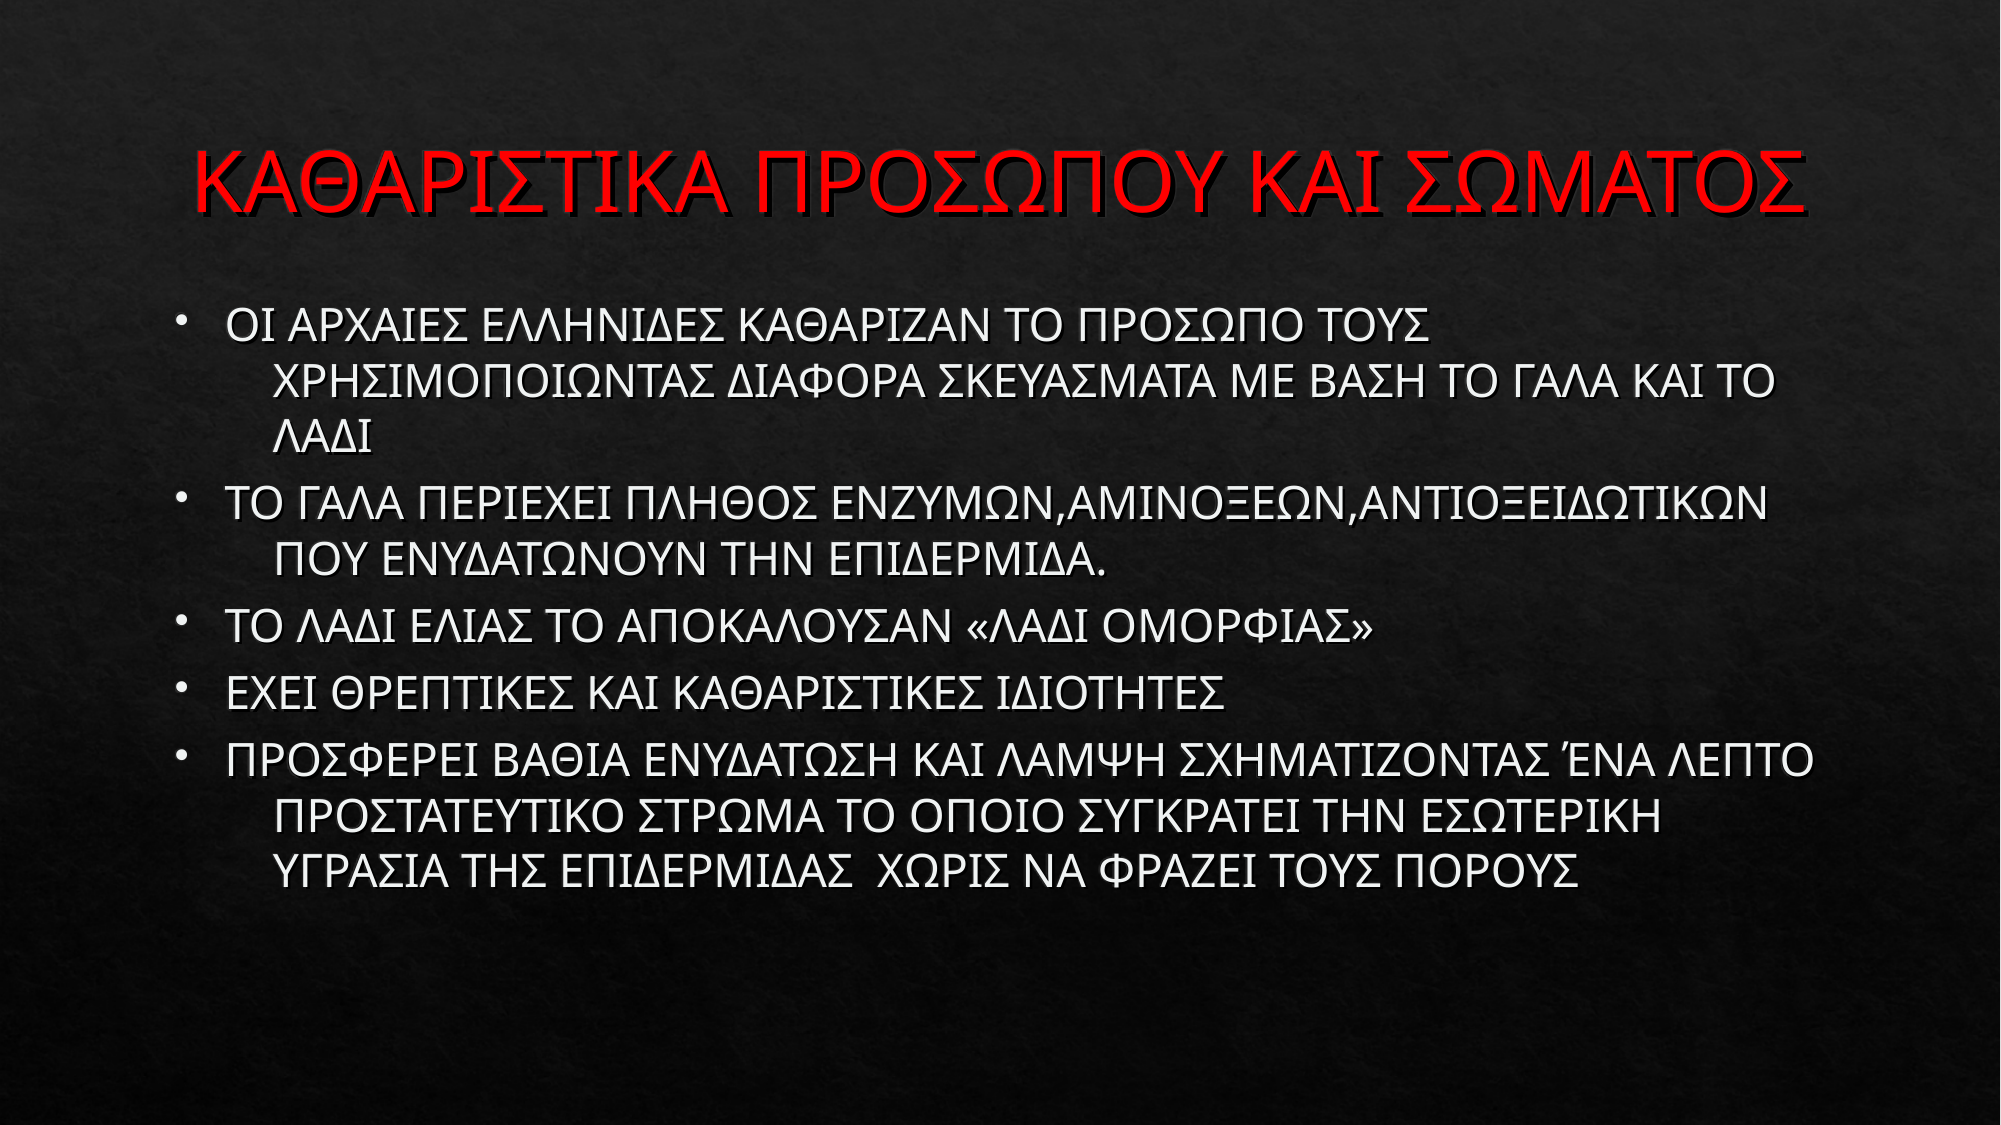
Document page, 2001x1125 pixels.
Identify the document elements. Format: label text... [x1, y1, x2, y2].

title ΚΑΘΑΡΙΣΤΙΚΑ ΠΡΟΣΩΠΟΥ ΚΑΙ ΣΩΜΑΤΟΣ [149, 99, 1849, 270]
list ΟΙ ΑΡΧΑΙΕΣ ΕΛΛΗΝΙΔΕΣ ΚΑΘΑΡΙΖΑΝ ΤΟ ΠΡΟΣΩΠΟ ΤΟΥΣ ΧΡΗΣΙΜΟΠΟΙΩΝΤΑΣ ΔΙΑΦΟΡΑ ΣΚΕΥΑΣΜΑΤΑ ΜΕ ΒΑΣΗ ΤΟ ΓΑΛΑ ΚΑΙ ΤΟ ΛΑΔΙ ΤΟ ΓΑΛΑ ΠΕΡΙΕΧΕΙ ΠΛΗΘΟΣ ΕΝΖΥΜΩΝ,ΑΜΙΝΟΞΕΩΝ,ΑΝΤΙΟΞΕΙΔΩΤΙΚΩΝ ΠΟΥ ΕΝΥΔΑΤΩΝΟΥΝ ΤΗΝ ΕΠΙΔΕΡΜΙΔΑ. ΤΟ ΛΑΔΙ ΕΛΙΑΣ ΤΟ ΑΠΟΚΑΛΟΥΣΑΝ «ΛΑΔΙ ΟΜΟΡΦΙΑΣ» ΕΧΕΙ ΘΡΕΠΤΙΚΕΣ ΚΑΙ ΚΑΘΑΡΙΣΤΙΚΕΣ ΙΔΙΟΤΗΤΕΣ ΠΡΟΣΦΕΡΕΙ ΒΑΘΙΑ ΕΝΥΔΑΤΩΣΗ ΚΑΙ ΛΑΜΨΗ ΣΧΗΜΑΤΙΖΟΝΤΑΣ ΈΝΑ ΛΕΠΤΟ ΠΡΟΣΤΑΤΕΥΤΙΚΟ ΣΤΡΩΜΑ ΤΟ ΟΠΟΙΟ ΣΥΓΚΡΑΤΕΙ ΤΗΝ ΕΣΩΤΕΡΙΚΗ ΥΓΡΑΣΙΑ ΤΗΣ ΕΠΙΔΕΡΜΙΔΑΣ ΧΩΡΙΣ ΝΑ ΦΡΑΖΕΙ ΤΟΥΣ ΠΟΡΟΥΣ [149, 288, 1849, 951]
